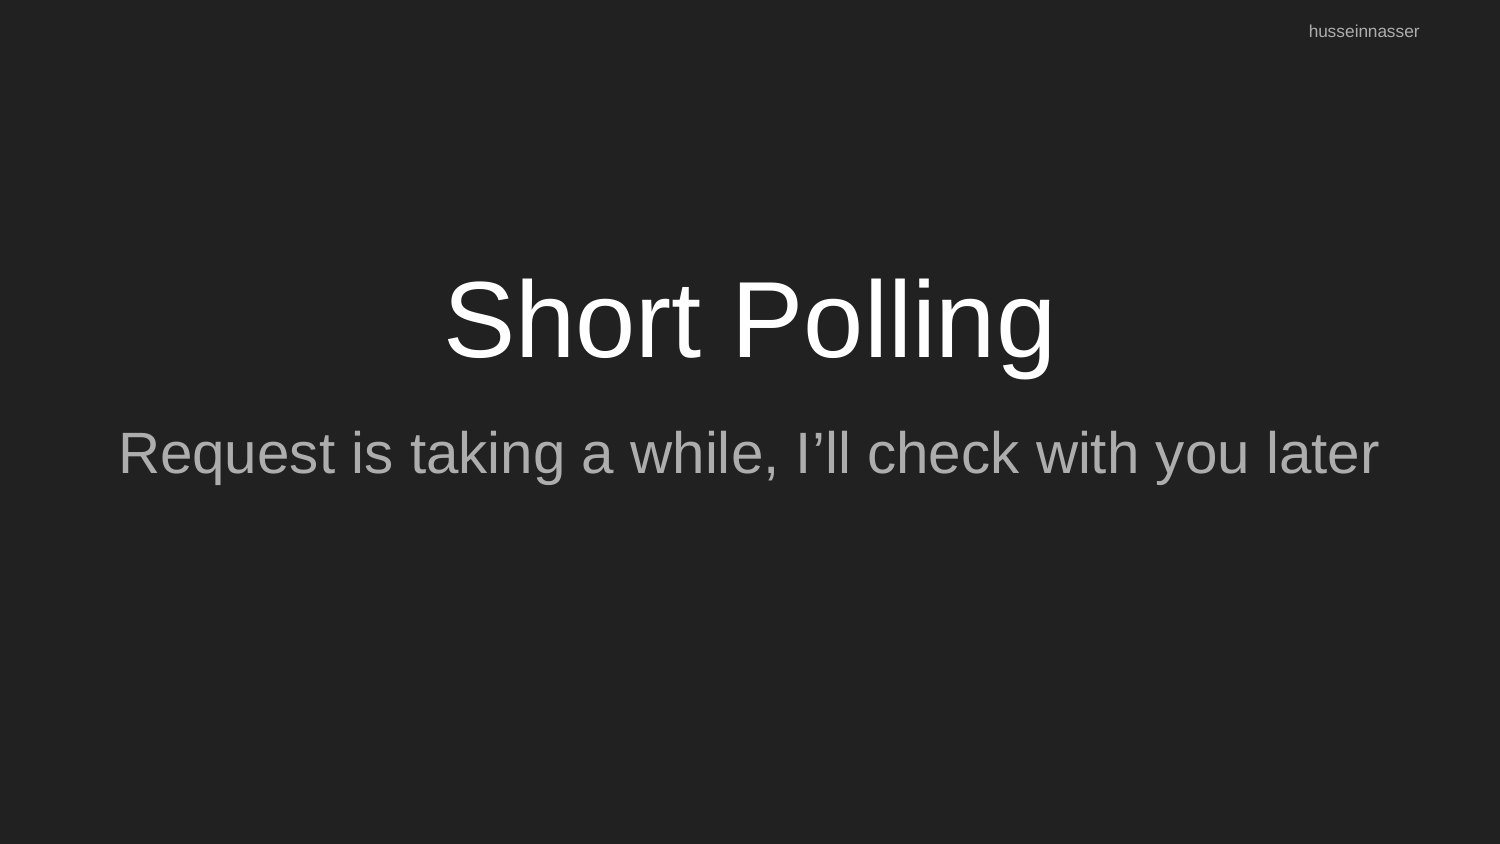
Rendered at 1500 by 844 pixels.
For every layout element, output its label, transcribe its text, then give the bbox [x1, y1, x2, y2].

title Short Polling [51, 57, 1449, 395]
subtitle husseinnasser [1236, 11, 1492, 53]
subtitle Request is taking a while, I’ll check with you later [51, 400, 1449, 531]
